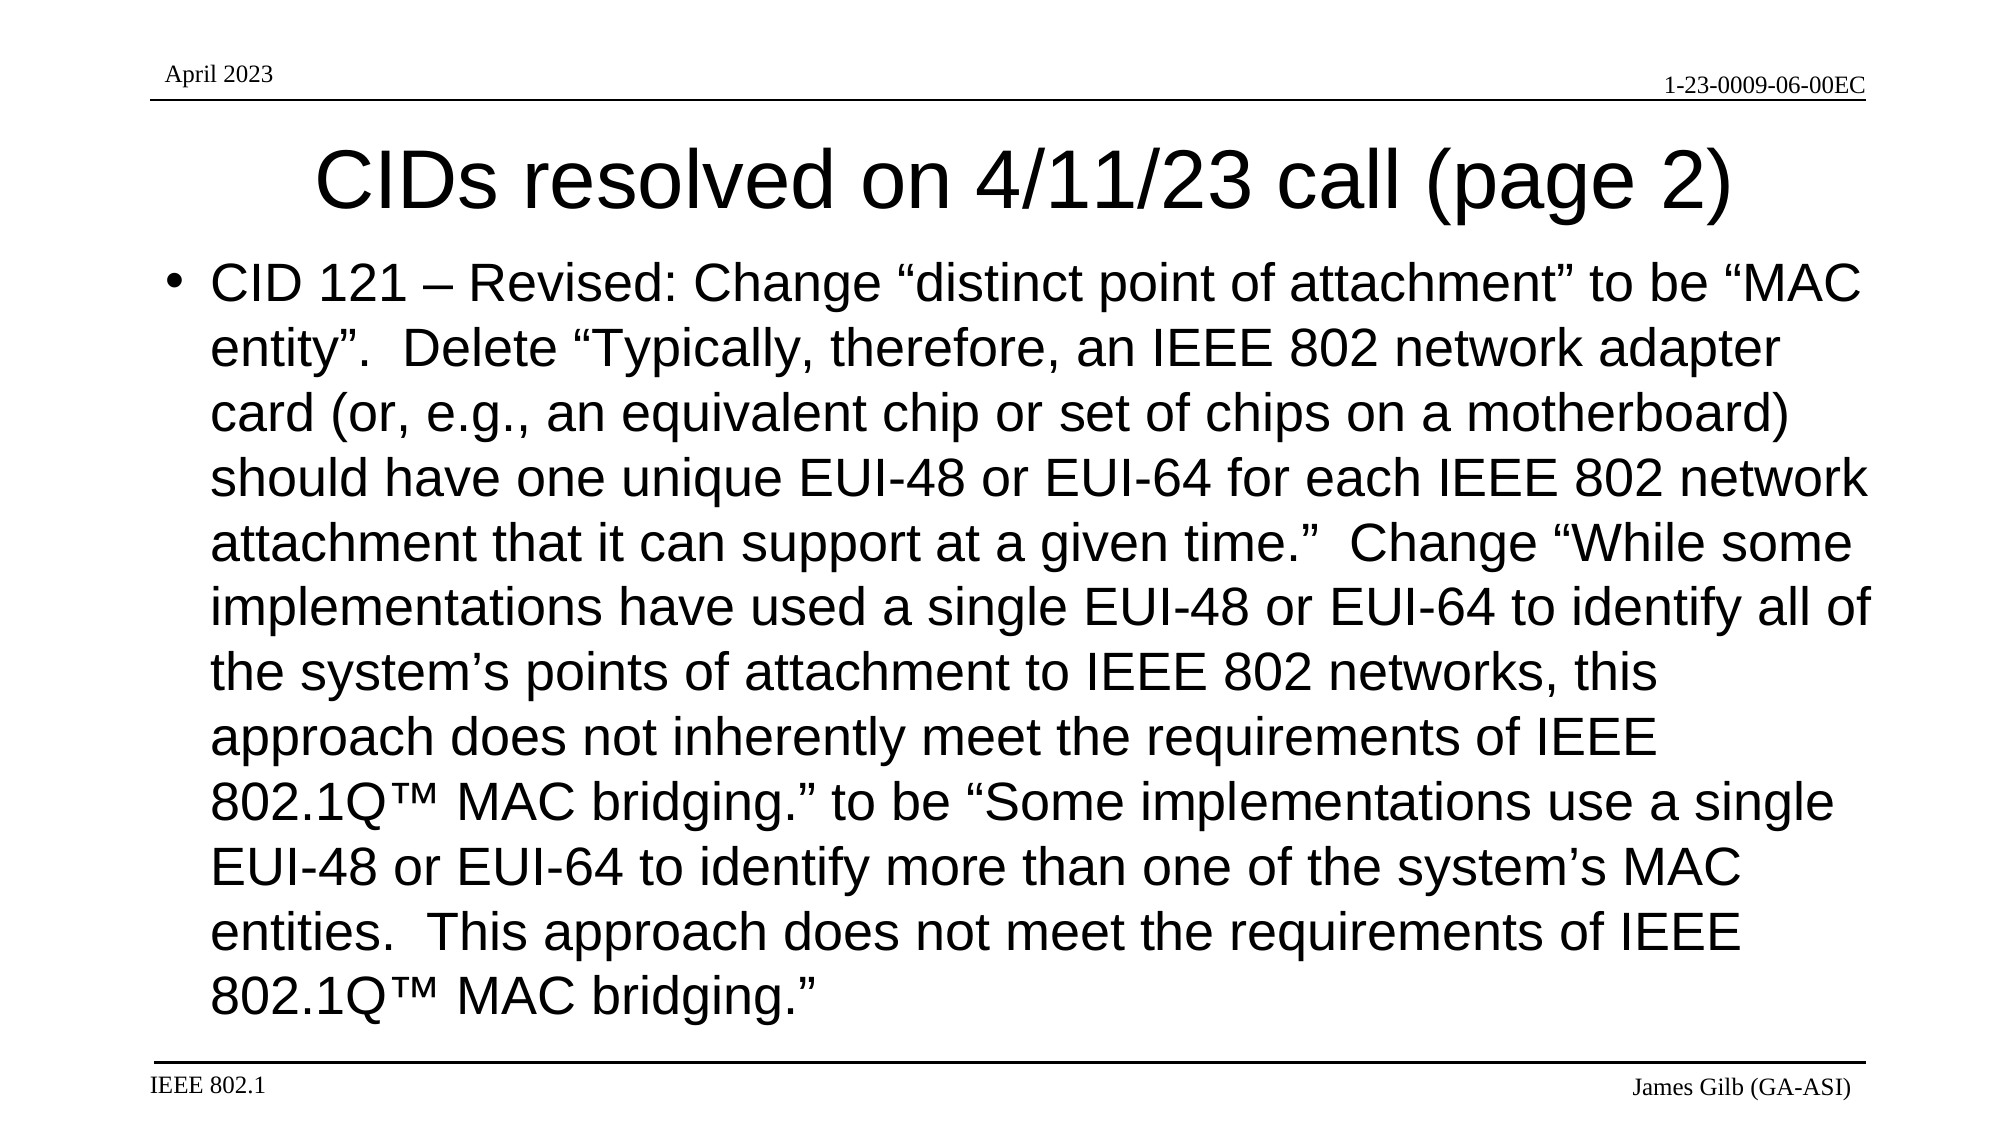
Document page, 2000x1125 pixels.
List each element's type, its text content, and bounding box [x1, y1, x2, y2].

title CIDs resolved on 4/11/23 call (page 2) [149, 112, 1900, 238]
list CID 121 – Revised: Change “distinct point of attachment” to be “MAC entity”. Delete “Typically, therefore, an IEEE 802 network adapter card (or, e.g., an equivalent chip or set of chips on a motherboard) should have one unique EUI-48 or EUI-64 for each IEEE 802 network attachment that it can support at a given time.” Change “While some implementations have used a single EUI-48 or EUI-64 to identify all of the system’s points of attachment to IEEE 802 networks, this approach does not inherently meet the requirements of IEEE 802.1Q™ MAC bridging.” to be “Some implementations use a single EUI-48 or EUI-64 to identify more than one of the system’s MAC entities. This approach does not meet the requirements of IEEE 802.1Q™ MAC bridging.” [149, 239, 1900, 1051]
